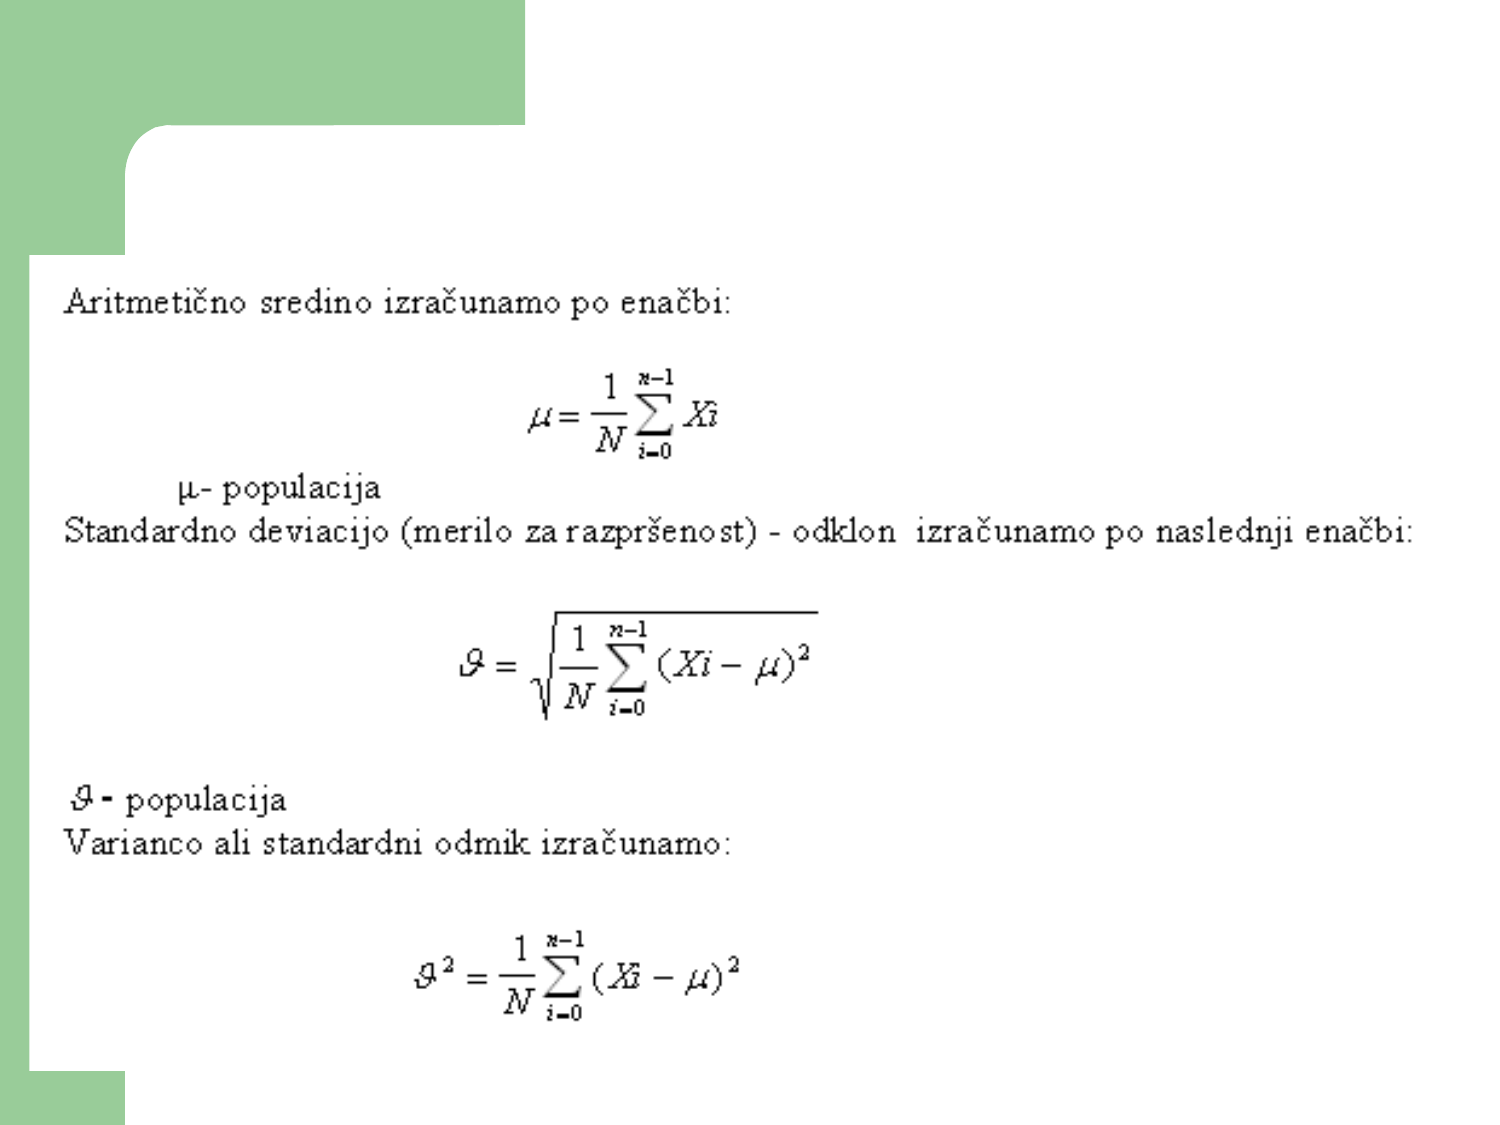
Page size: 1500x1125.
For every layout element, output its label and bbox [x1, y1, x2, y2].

text_box [29, 255, 1459, 1071]
